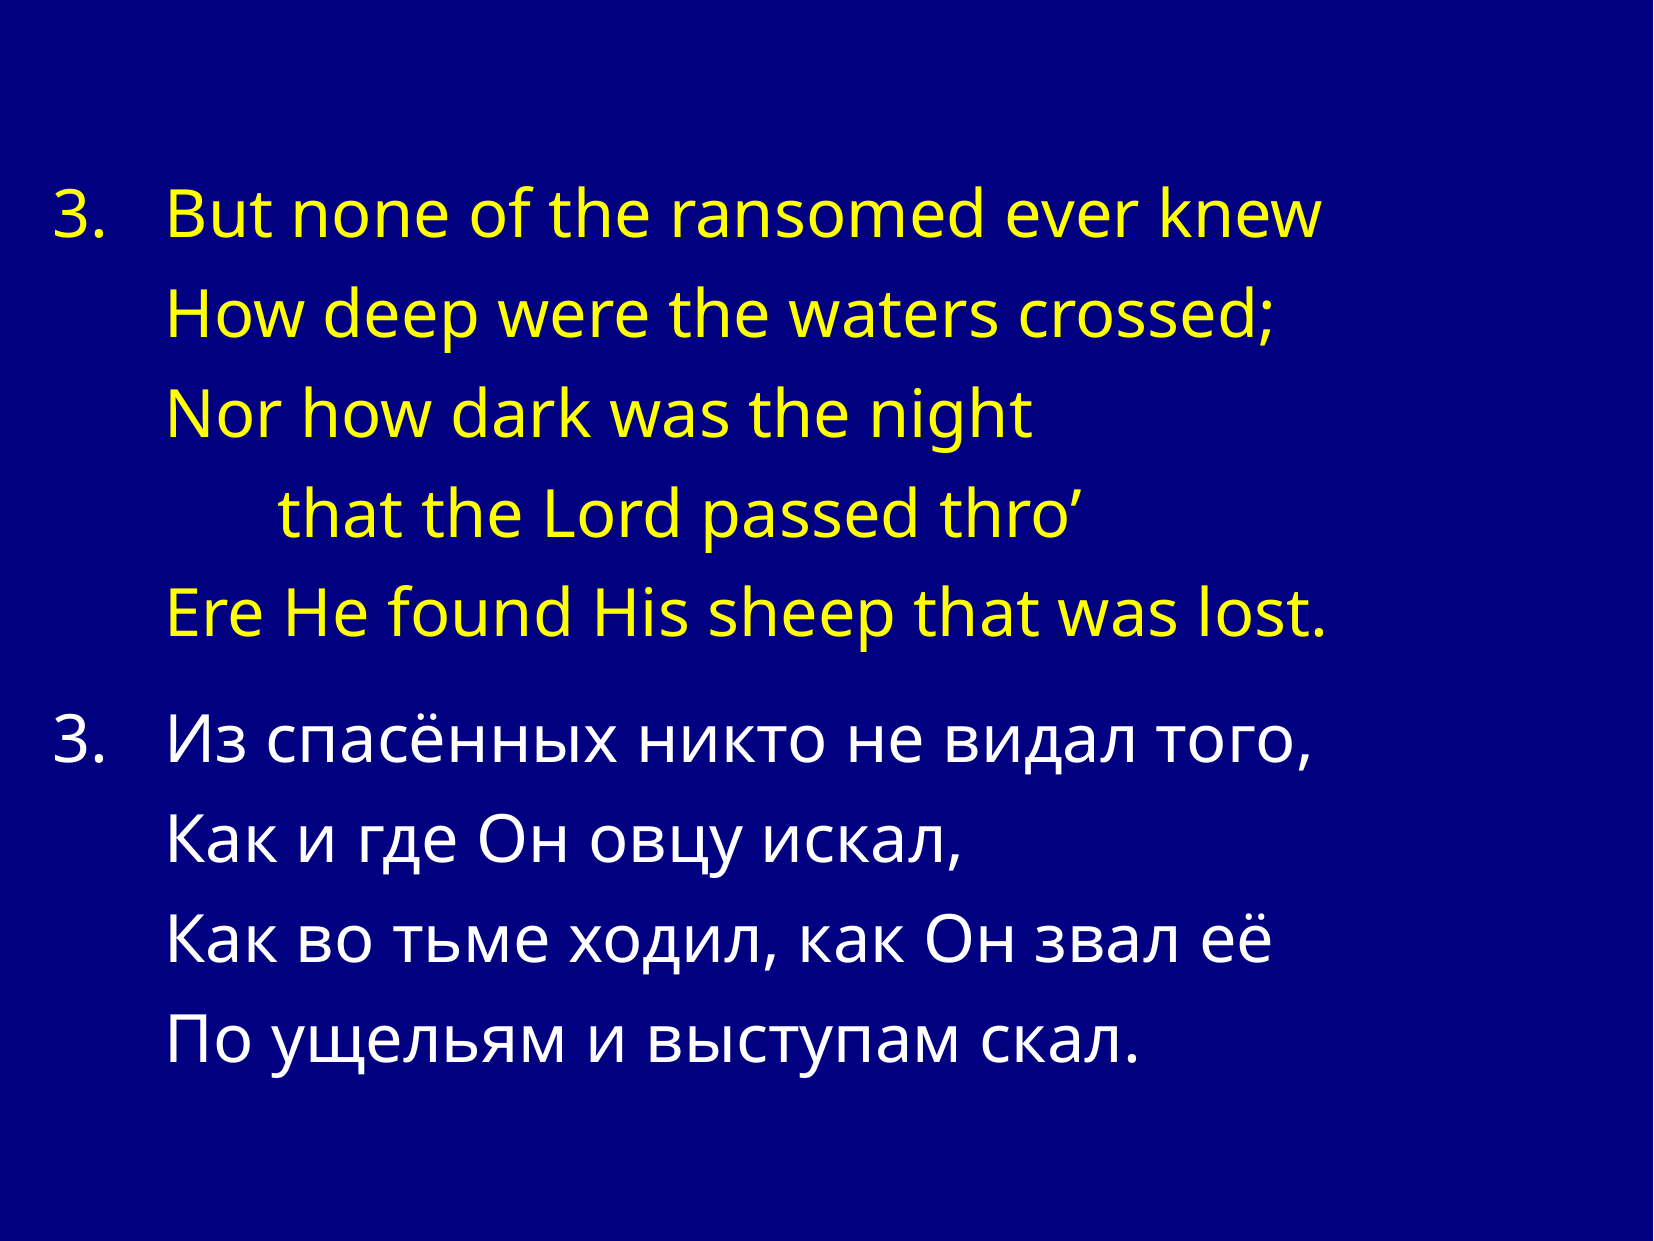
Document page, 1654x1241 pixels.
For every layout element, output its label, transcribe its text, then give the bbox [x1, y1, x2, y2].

text_box 3. But none of the ransomed ever knew How deep were the waters crossed; Nor how dark was the night that the Lord passed thro’ Ere He found His sheep that was lost. [37, 150, 1651, 638]
text_box 3. Из спасённых никто не видал того, Как и где Он овцу искал, Как во тьме ходил, как Он звал её По ущельям и выступам скал. [37, 675, 1576, 1163]
